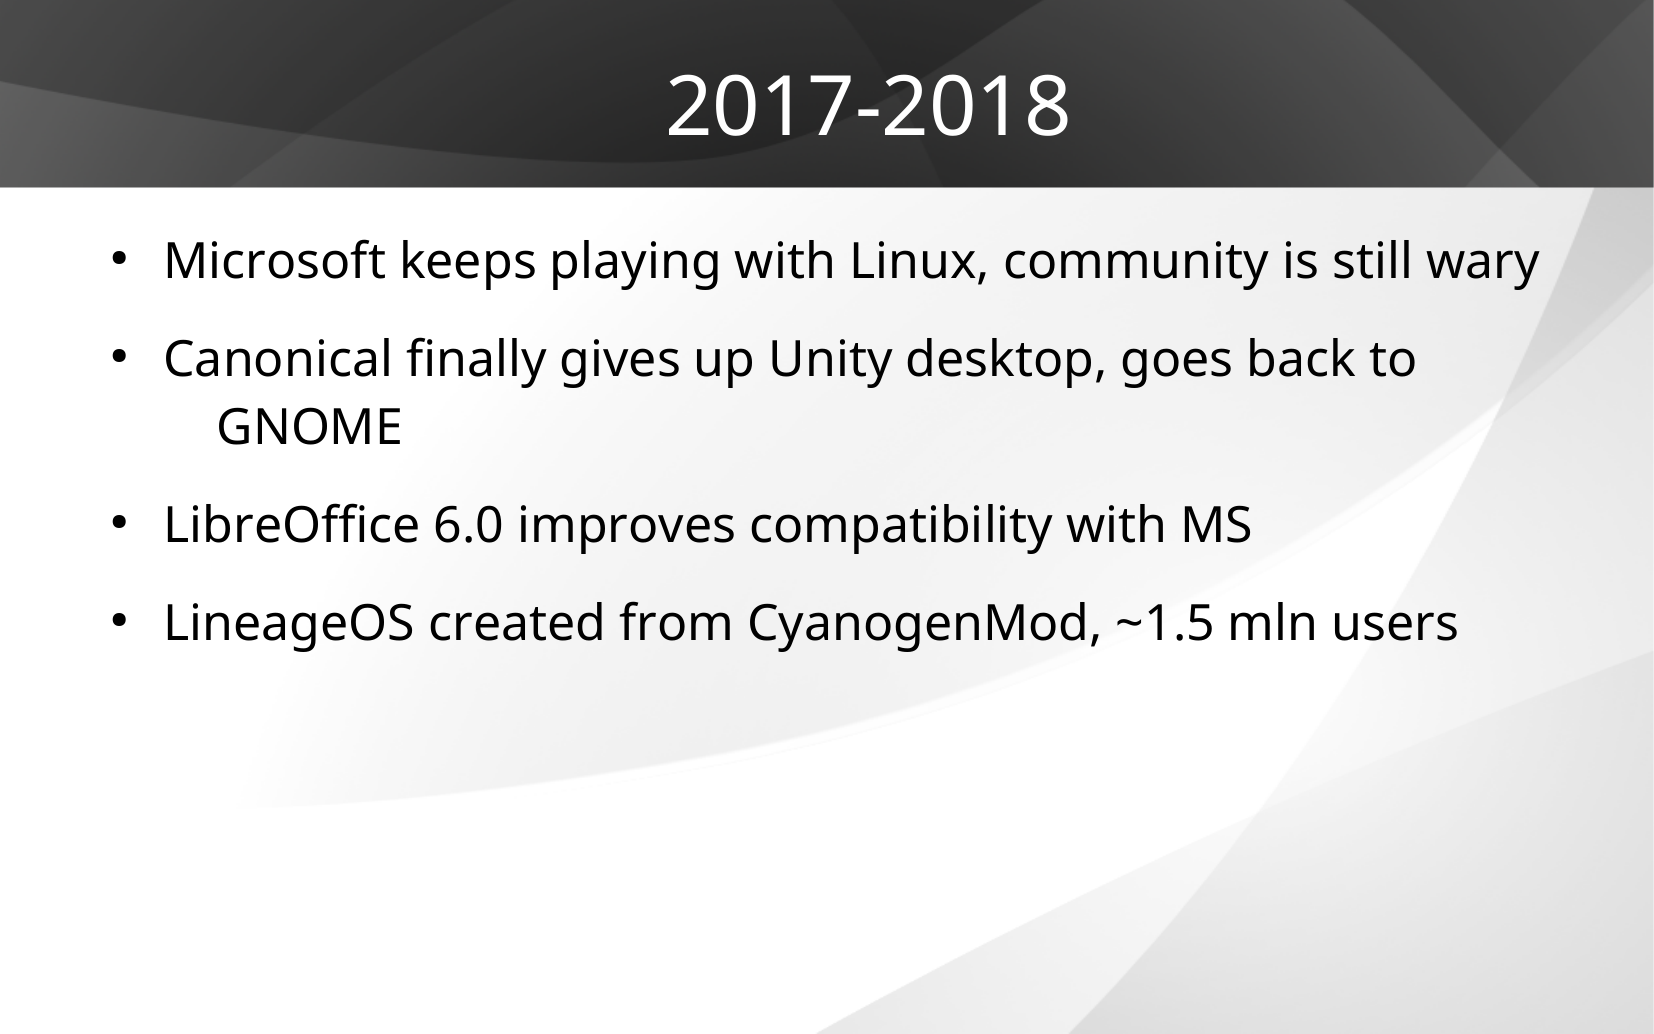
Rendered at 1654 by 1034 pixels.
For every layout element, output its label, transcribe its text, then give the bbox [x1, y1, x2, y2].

title 2017-2018 [124, 0, 1613, 208]
list Microsoft keeps playing with Linux, community is still wary Canonical finally gives up Unity desktop, goes back to GNOME LibreOffice 6.0 improves compatibility with MS LineageOS created from CyanogenMod, ~1.5 mln users [75, 225, 1613, 1013]
picture [0, 0, 1654, 1034]
